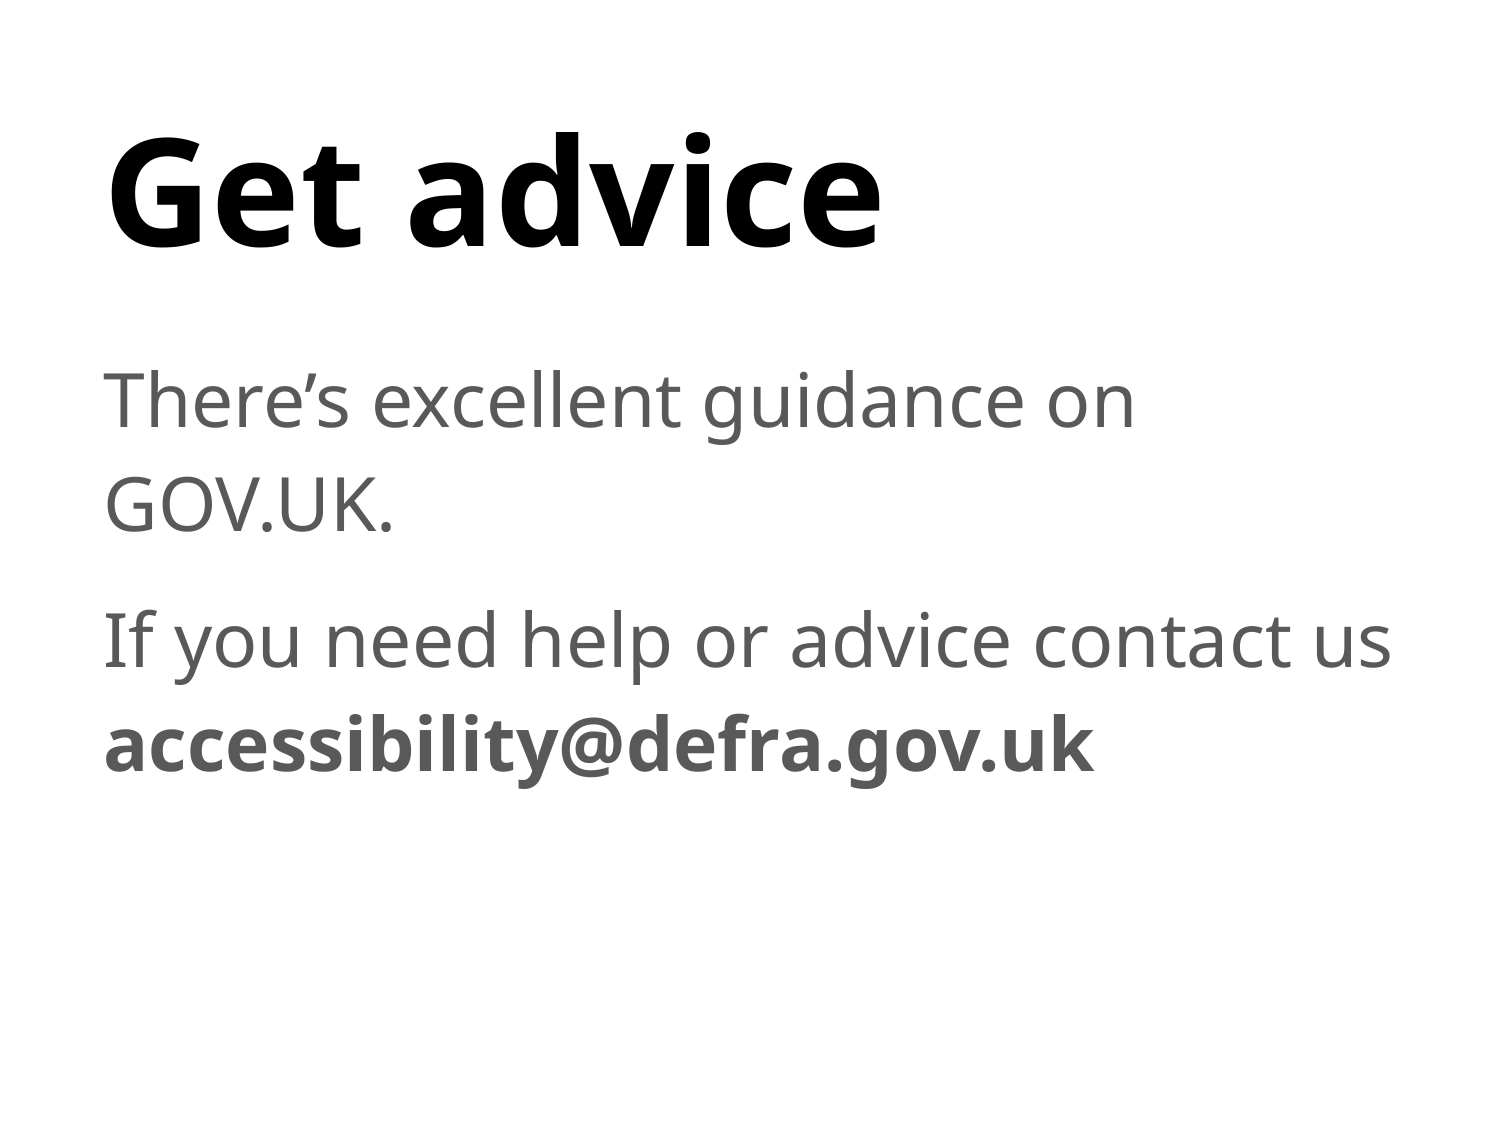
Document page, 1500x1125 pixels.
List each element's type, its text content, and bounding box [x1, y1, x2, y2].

text_box Get advice [88, 80, 1500, 292]
list There’s excellent guidance on GOV.UK. If you need help or advice contact us accessibility@defra.gov.uk [88, 324, 1463, 1000]
